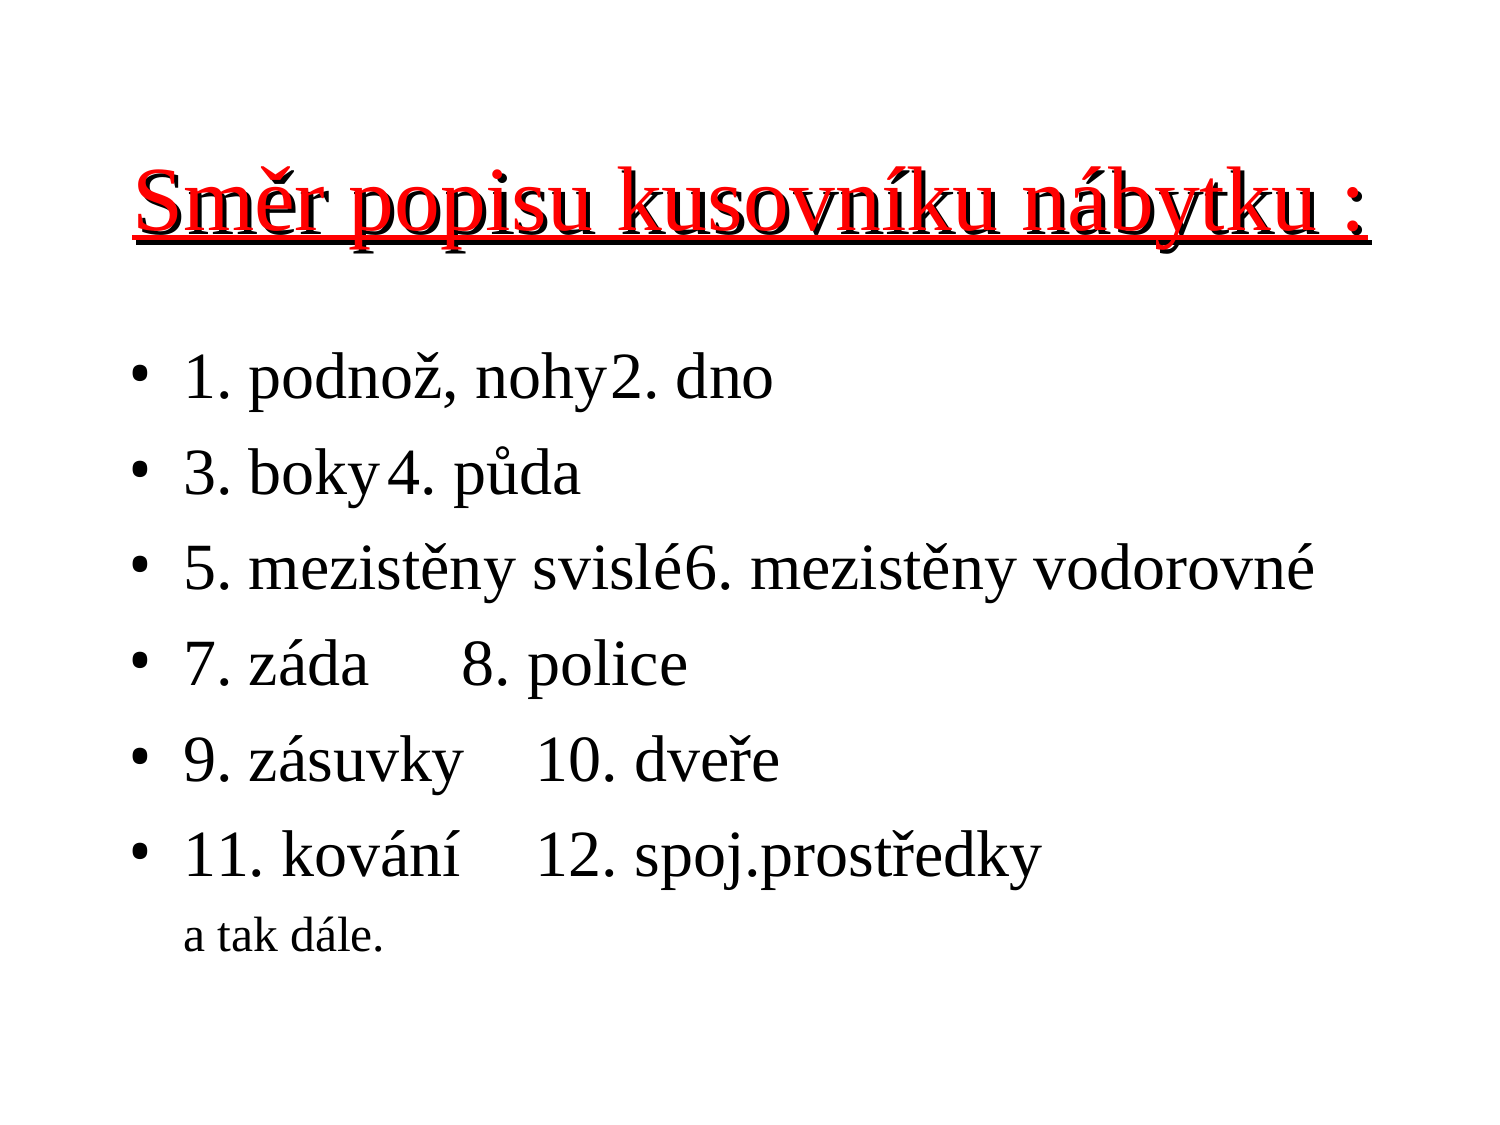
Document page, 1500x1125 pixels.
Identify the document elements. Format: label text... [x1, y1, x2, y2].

title Směr popisu kusovníku nábytku : [112, 99, 1388, 288]
list 1. podnož, nohy 2. dno 3. boky 4. půda 5. mezistěny svislé 6. mezistěny vodorovné 7. záda 8. police 9. zásuvky 10. dveře 11. kování 12. spoj.prostředky a tak dále. [112, 324, 1388, 1000]
